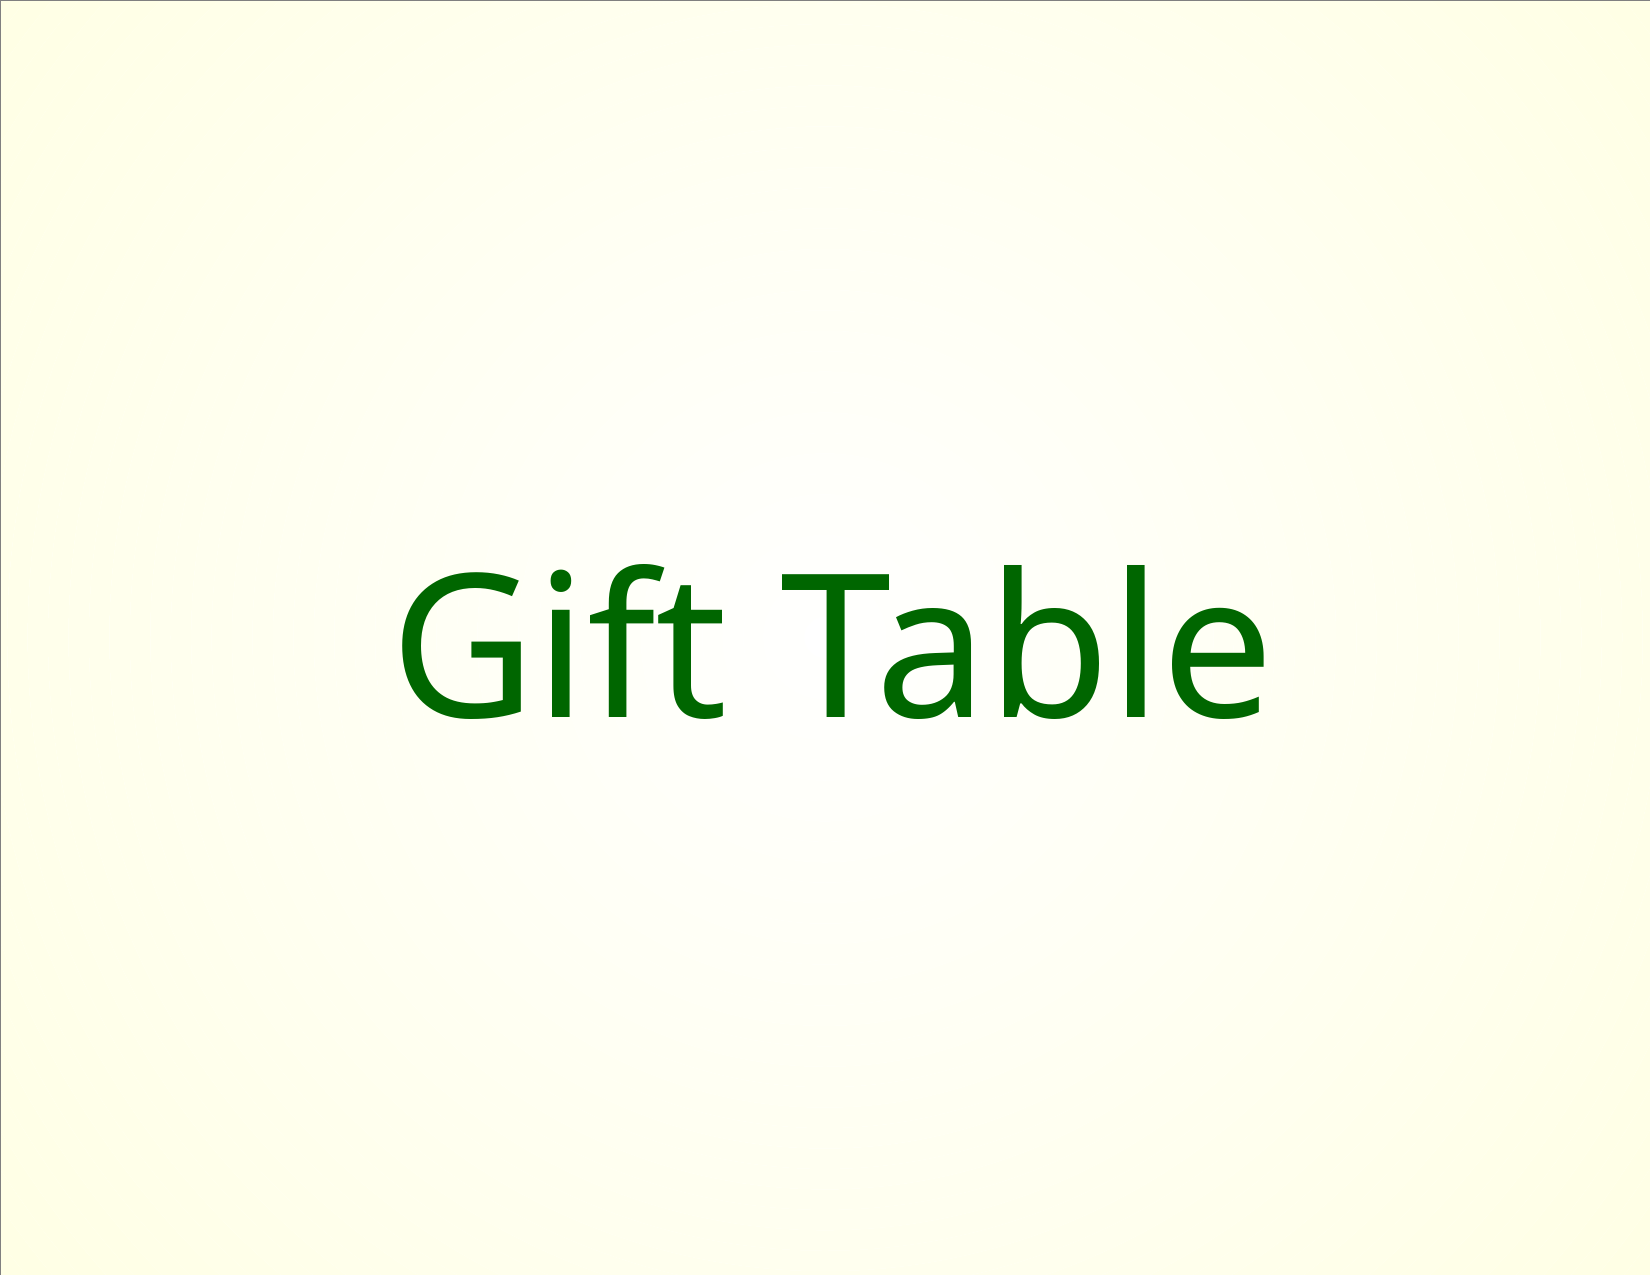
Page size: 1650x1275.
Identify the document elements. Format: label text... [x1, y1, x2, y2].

text_box [0, 0, 1650, 1275]
text_box Gift Table [212, 455, 1453, 825]
